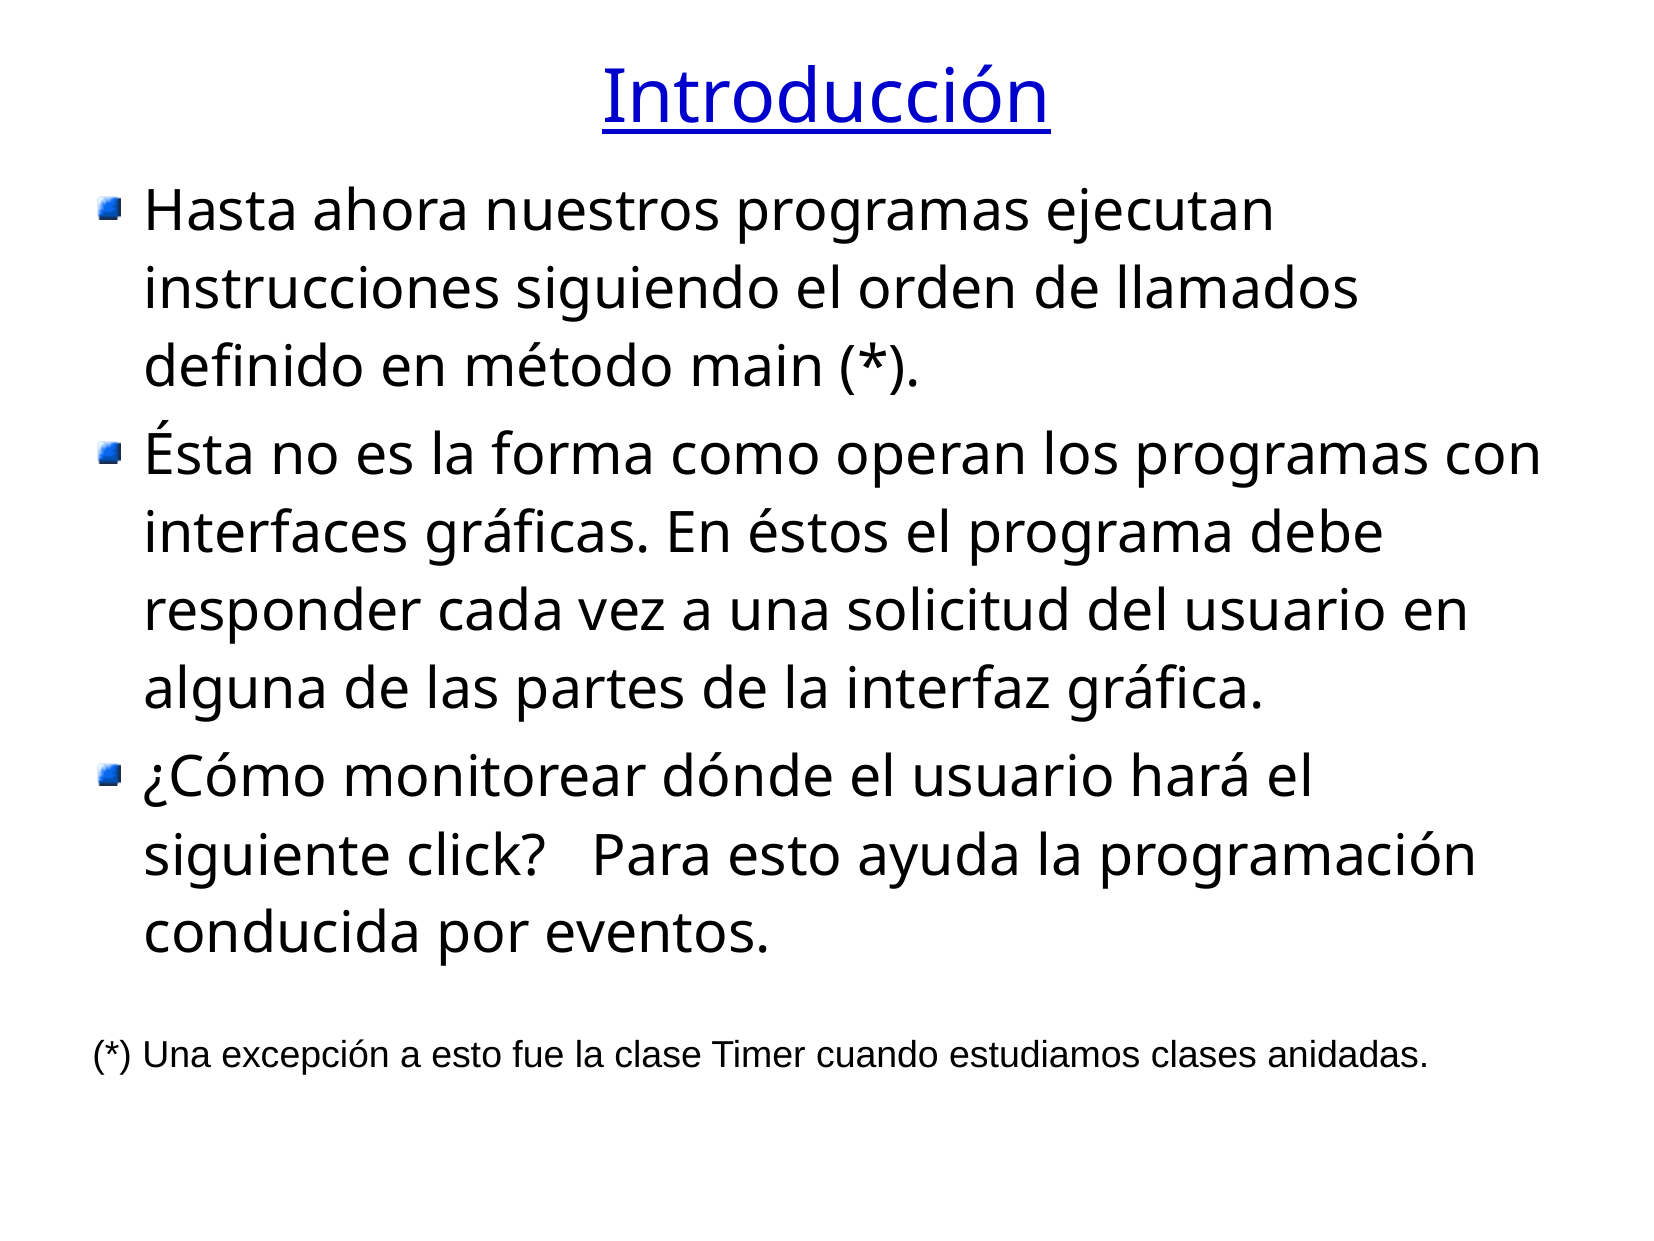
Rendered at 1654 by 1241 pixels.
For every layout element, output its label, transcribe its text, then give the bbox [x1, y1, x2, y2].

title Introducción [82, 43, 1571, 145]
text_box (*) Una excepción a esto fue la clase Timer cuando estudiamos clases anidadas. [77, 1025, 1447, 1088]
list Hasta ahora nuestros programas ejecutan instrucciones siguiendo el orden de llamados definido en método main (*). Ésta no es la forma como operan los programas con interfaces gráficas. En éstos el programa debe responder cada vez a una solicitud del usuario en alguna de las partes de la interfaz gráfica. ¿Cómo monitorear dónde el usuario hará el siguiente click? Para esto ayuda la programación conducida por eventos. [82, 169, 1571, 971]
